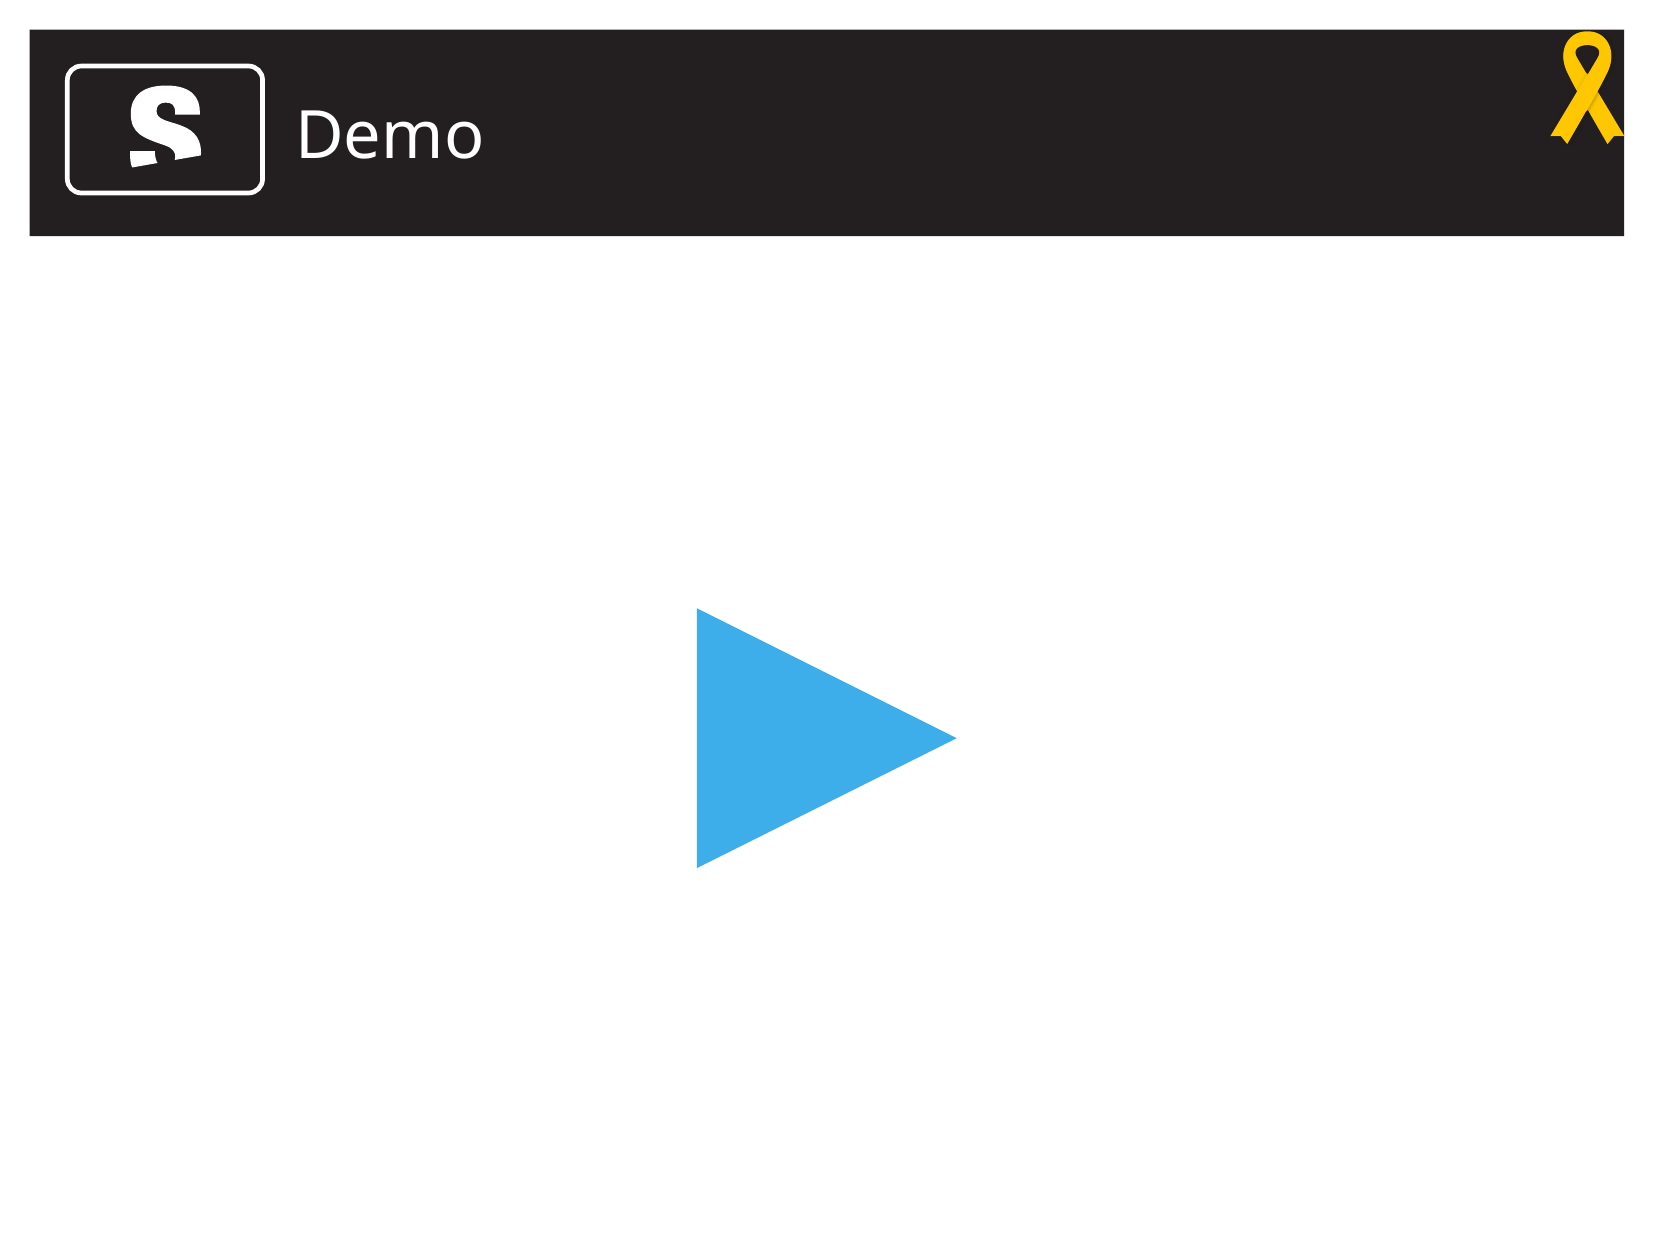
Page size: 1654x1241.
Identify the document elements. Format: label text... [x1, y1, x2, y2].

text_box [696, 608, 957, 869]
picture [1547, 29, 1625, 148]
title Demo [295, 29, 1524, 237]
